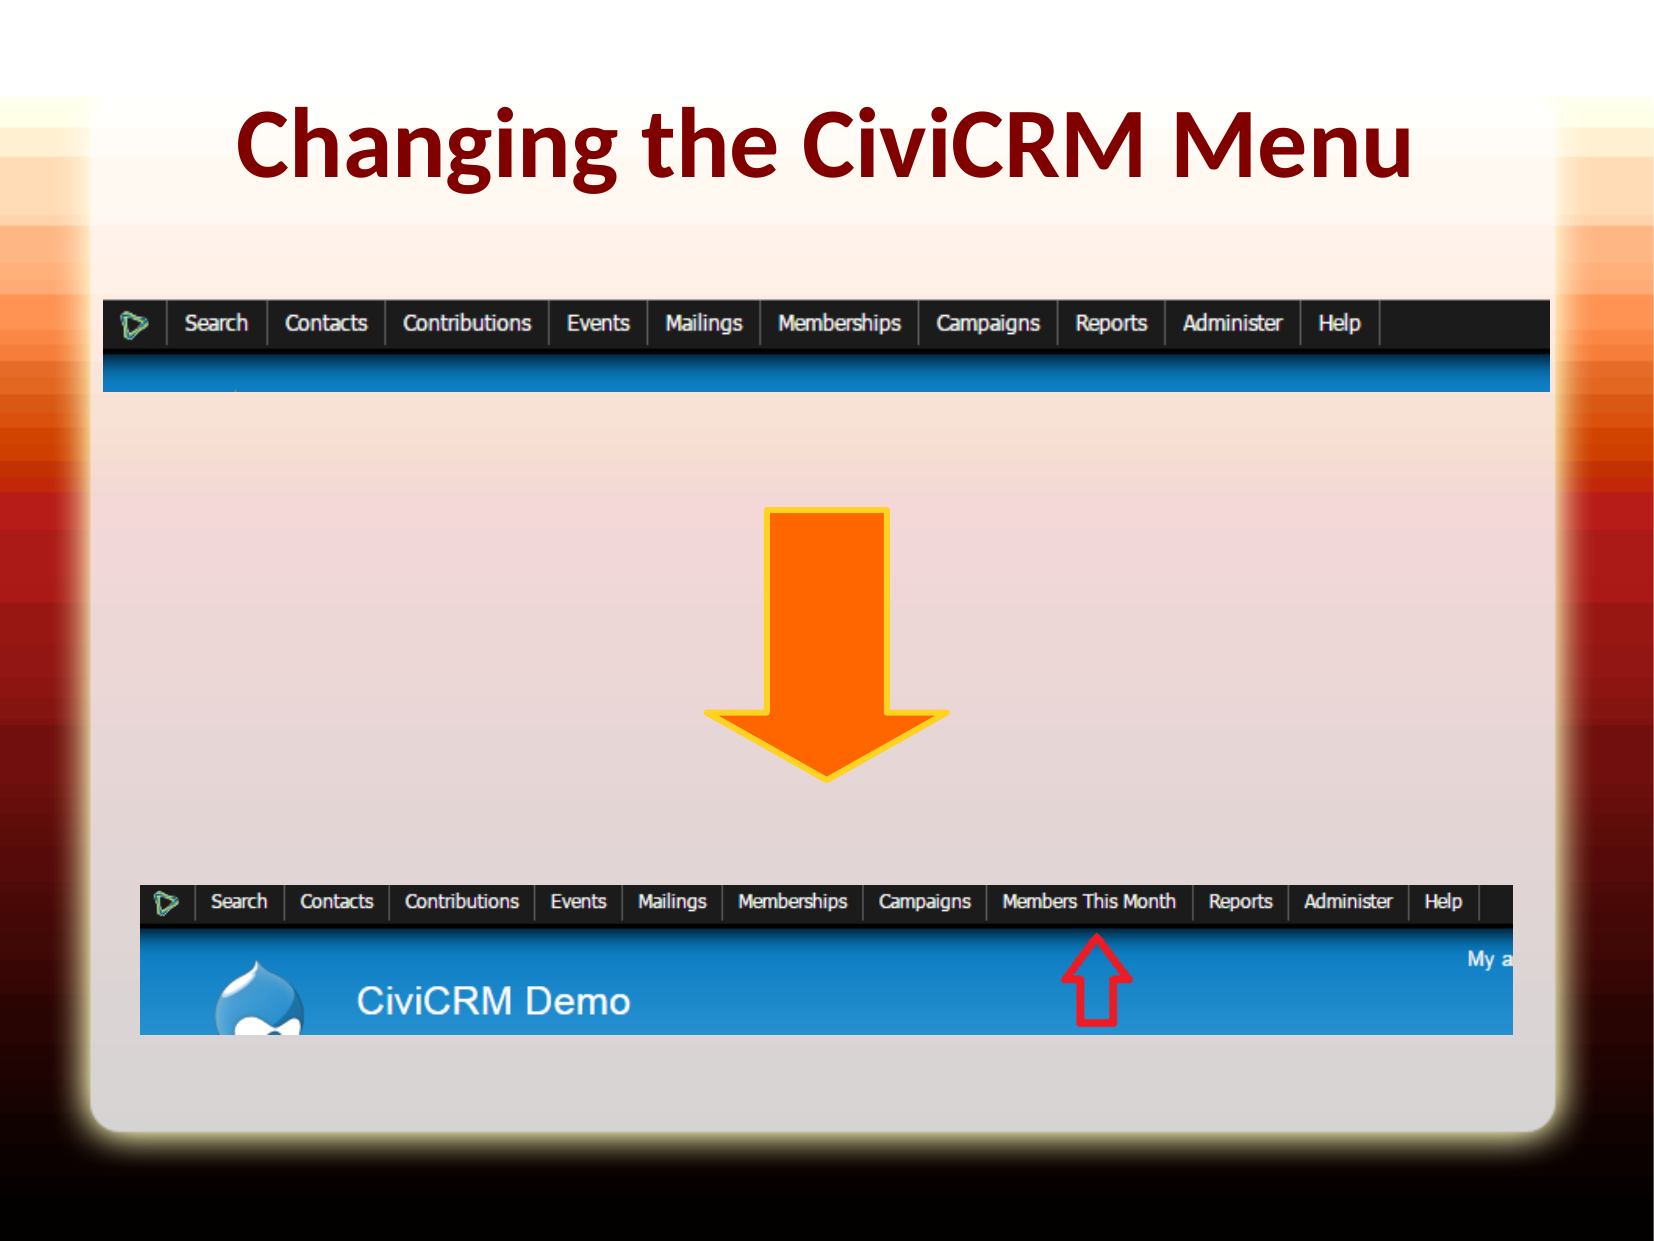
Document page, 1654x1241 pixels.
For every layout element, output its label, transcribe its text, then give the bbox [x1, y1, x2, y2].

picture [0, 0, 1654, 1241]
title Changing the CiviCRM Menu [118, 49, 1536, 257]
text_box [706, 510, 947, 781]
